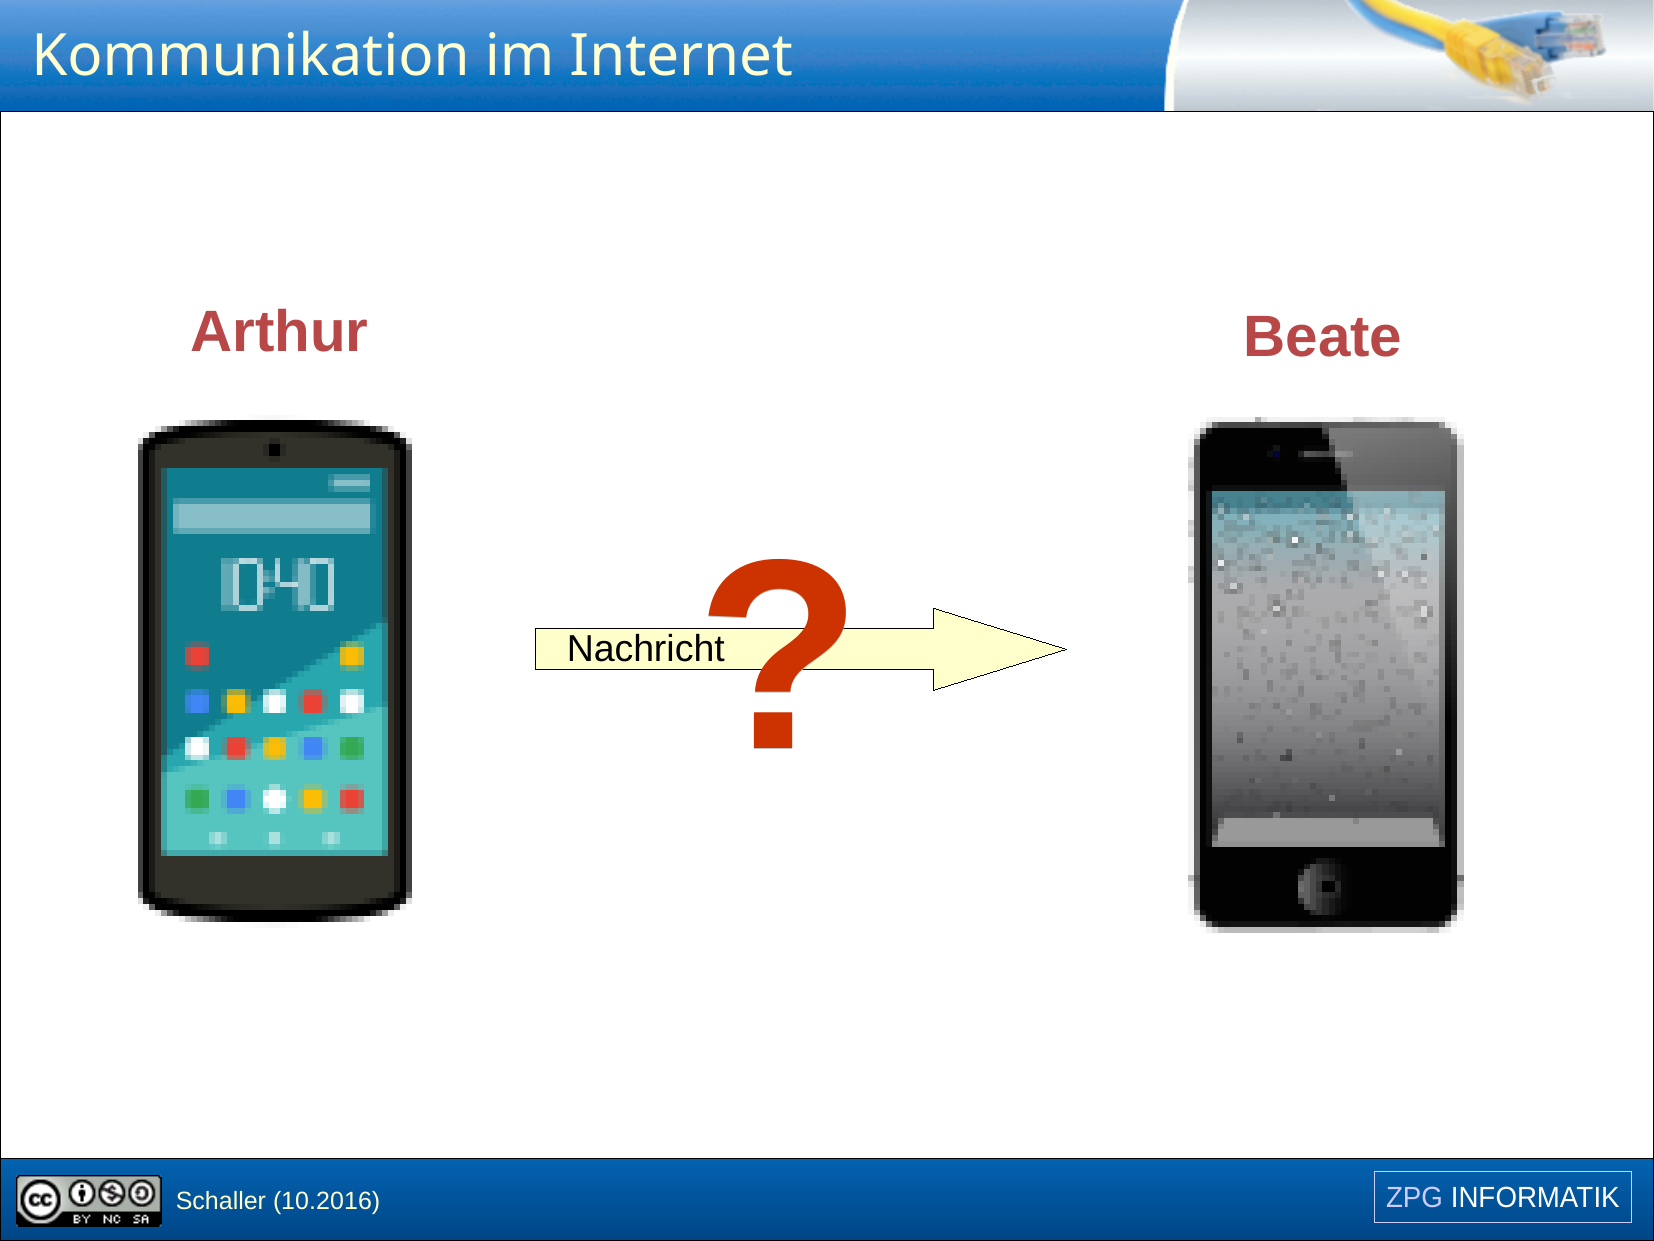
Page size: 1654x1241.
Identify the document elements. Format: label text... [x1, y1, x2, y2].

title Kommunikation im Internet [31, 14, 1151, 92]
text_box Beate [1228, 295, 1418, 378]
text_box Arthur [176, 291, 384, 373]
text_box ? [681, 496, 867, 814]
text_box [535, 628, 552, 670]
picture [1188, 417, 1464, 933]
picture [0, 0, 1654, 111]
picture [16, 1175, 162, 1227]
text_box [867, 608, 1067, 691]
text_box Nachricht [552, 620, 681, 678]
picture [138, 415, 412, 928]
